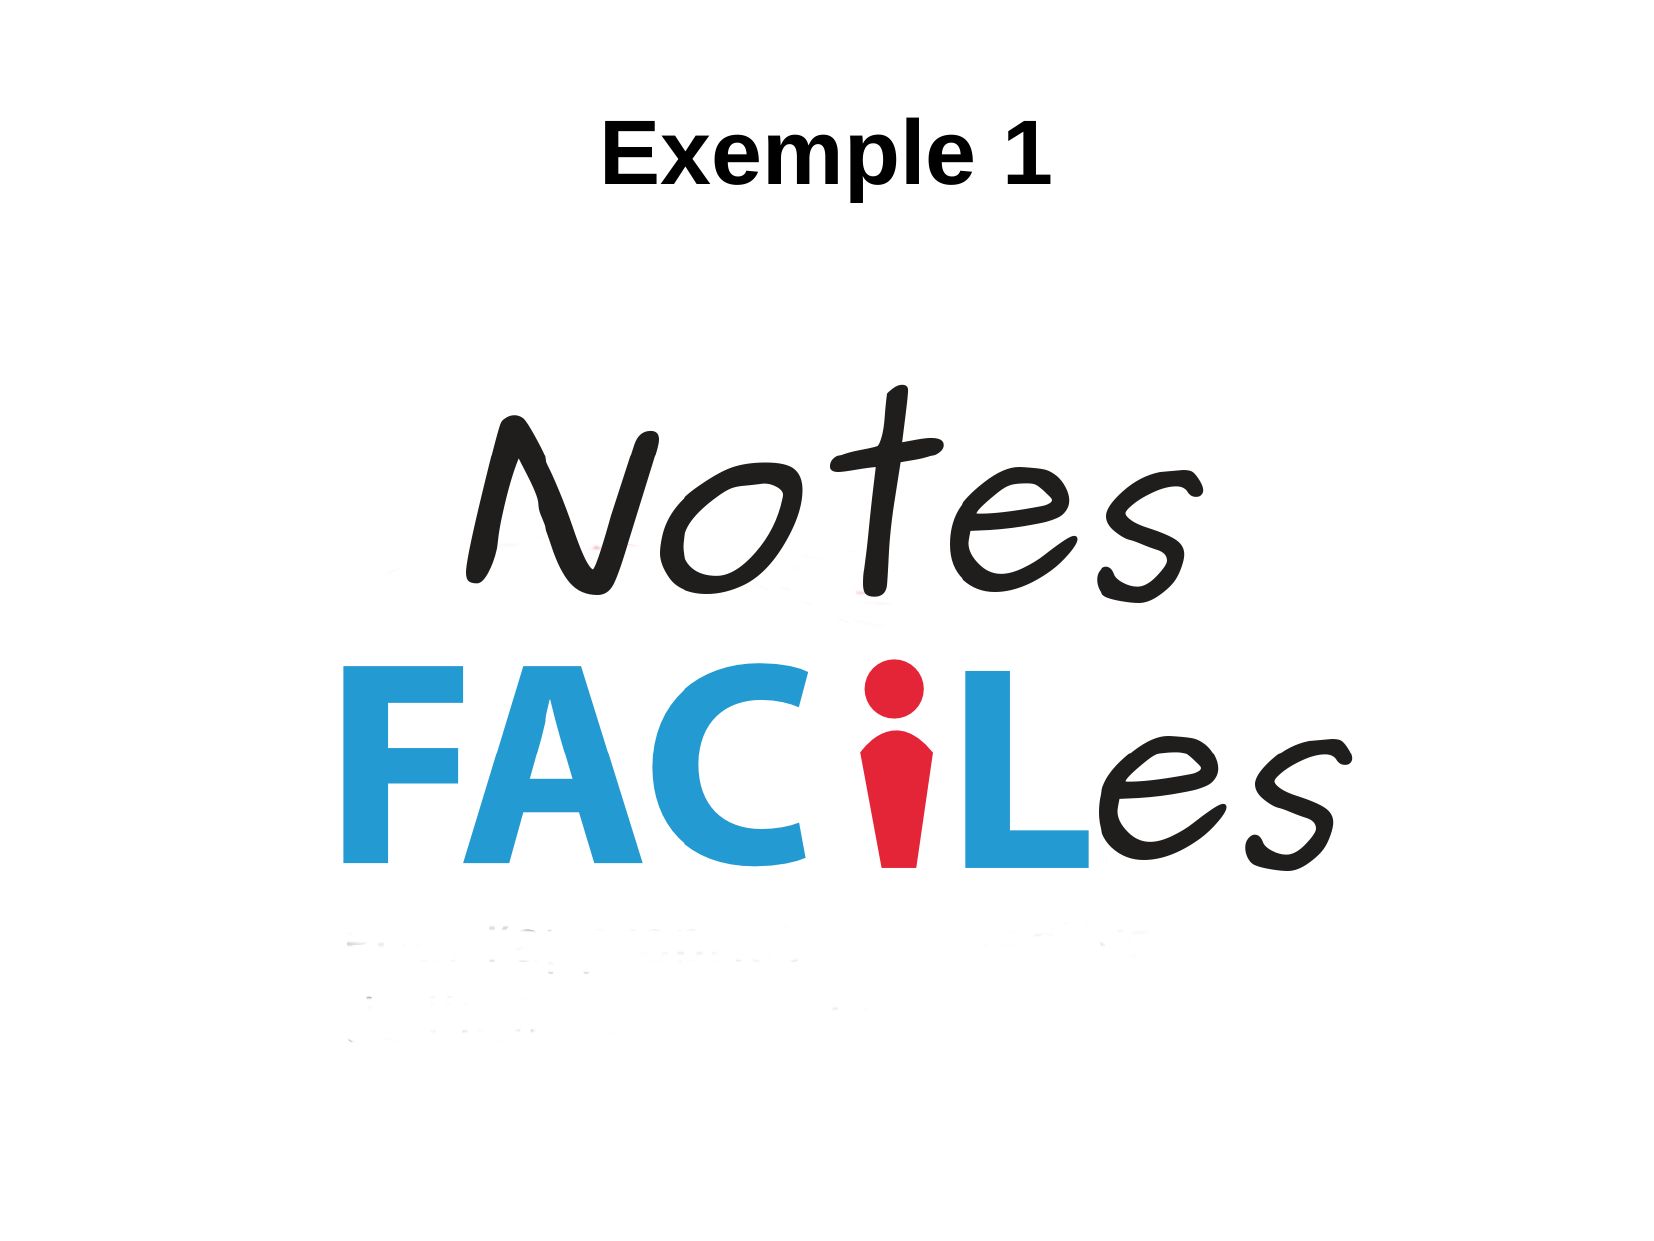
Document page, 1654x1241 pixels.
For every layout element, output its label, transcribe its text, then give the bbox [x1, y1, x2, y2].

title Exemple 1 [82, 49, 1571, 257]
picture [129, 307, 1519, 1052]
